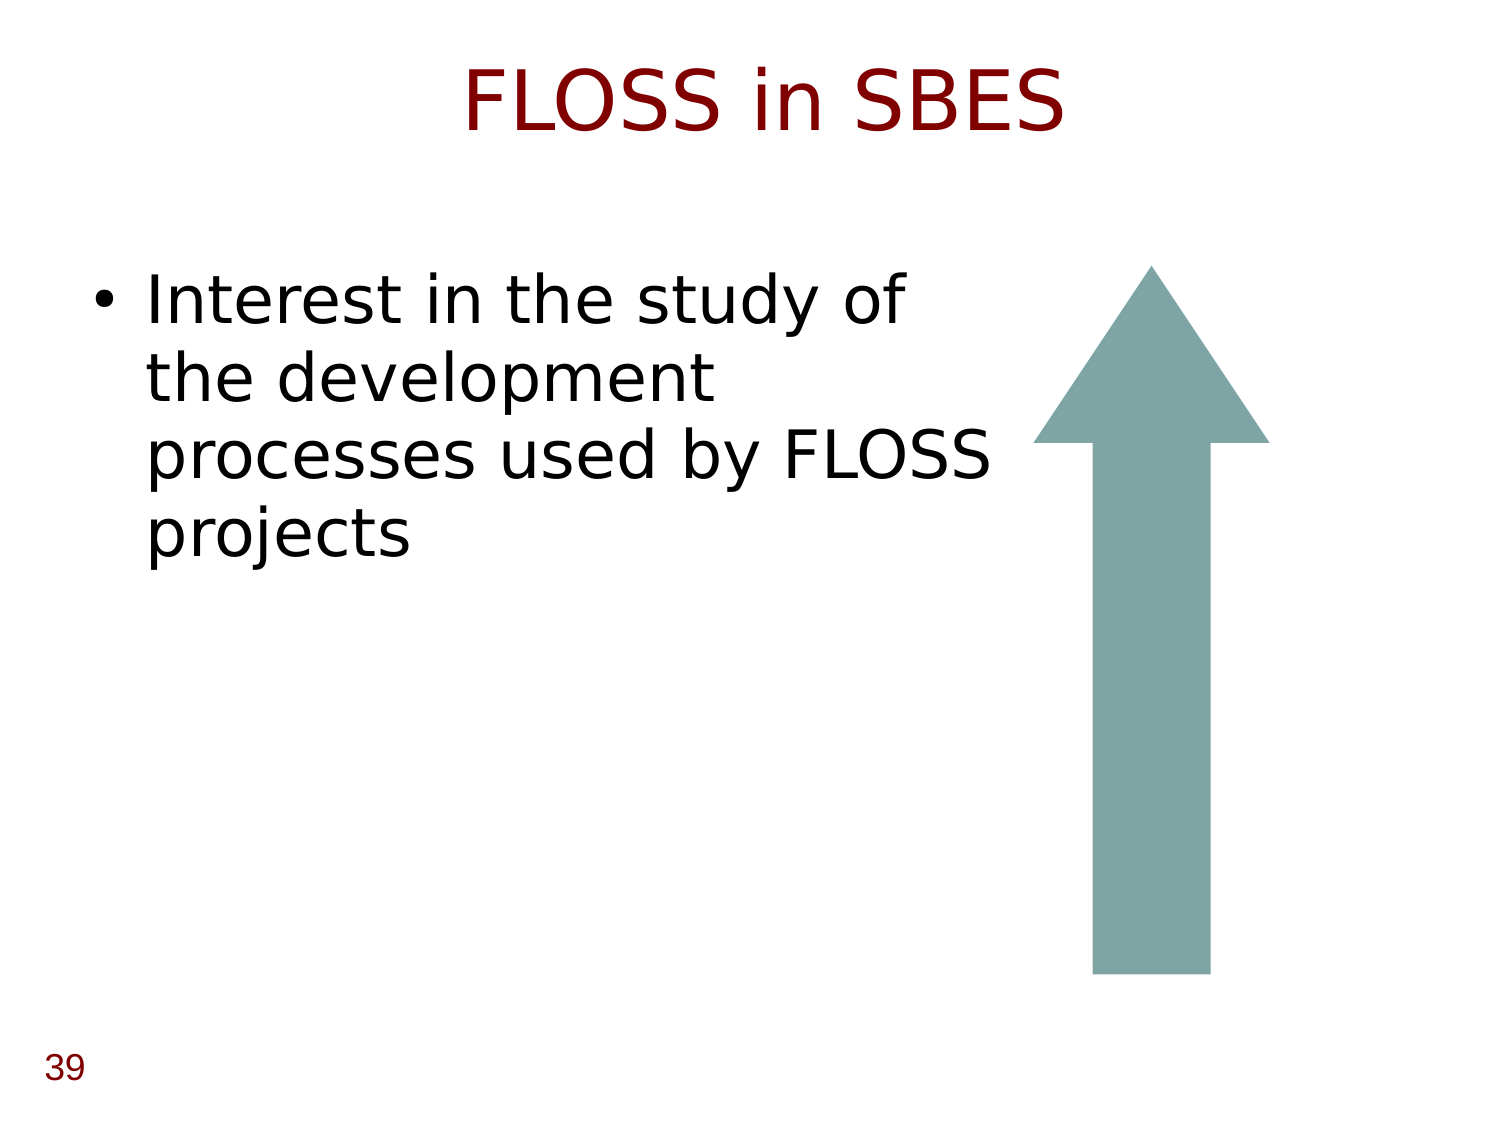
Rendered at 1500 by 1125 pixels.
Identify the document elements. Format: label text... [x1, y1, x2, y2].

list Interest in the study of the development processes used by FLOSS projects [75, 261, 1004, 1004]
text_box [1033, 265, 1270, 975]
title FLOSS in SBES [70, 27, 1459, 178]
